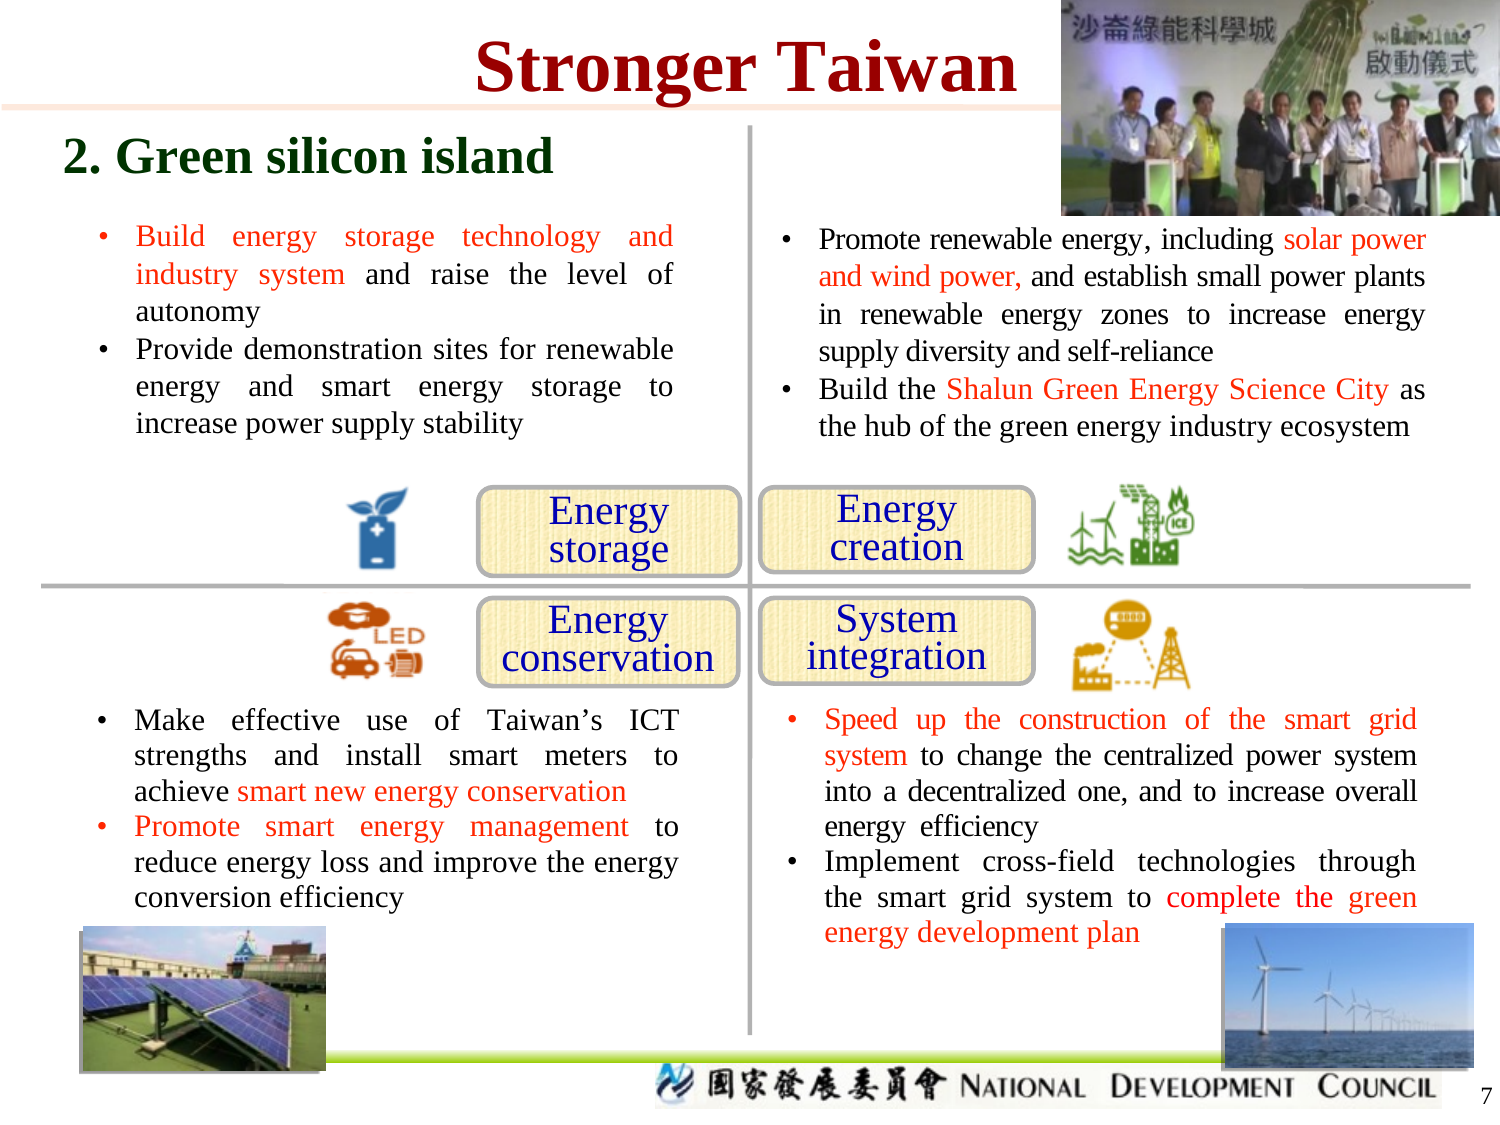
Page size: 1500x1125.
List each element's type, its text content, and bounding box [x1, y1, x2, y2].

text_box • Speed up the construction of the smart grid system to change the centralized power system into a decentralized one, and to increase overall energy efficiency • Implement cross-field technologies through the smart grid system to complete the green energy development plan [741, 693, 1500, 959]
picture [336, 484, 420, 572]
text_box [760, 491, 764, 568]
text_box Energy storage [478, 487, 741, 579]
text_box 2. Green silicon island [55, 120, 576, 193]
text_box [1030, 602, 1034, 679]
text_box System integration [764, 594, 1030, 687]
text_box Energy creation [764, 485, 1030, 578]
picture [1225, 959, 1474, 1068]
text_box [1030, 492, 1034, 568]
picture [318, 592, 437, 685]
text_box 7 [1472, 1071, 1500, 1117]
text_box • Make effective use of Taiwan’s ICT strengths and install smart meters to achieve smart new energy conservation • Promote smart energy management to reduce energy loss and improve the energy conversion efficiency [51, 693, 741, 924]
picture [1052, 468, 1206, 575]
picture [1061, 0, 1500, 216]
picture [1067, 597, 1197, 693]
picture [83, 926, 326, 1071]
text_box [41, 454, 1471, 596]
text_box • Build energy storage technology and industry system and raise the level of autonomy • Provide demonstration sites for renewable energy and smart energy storage to increase power supply stability [53, 208, 757, 451]
text_box Stronger Taiwan [0, 0, 1497, 109]
text_box • Promote renewable energy, including solar power and wind power, and establish small power plants in renewable energy zones to increase energy supply diversity and self-reliance • Build the Shalun Green Energy Science City as the hub of the green energy industry ecosystem [736, 210, 1500, 454]
text_box Energy conservation [454, 596, 762, 688]
